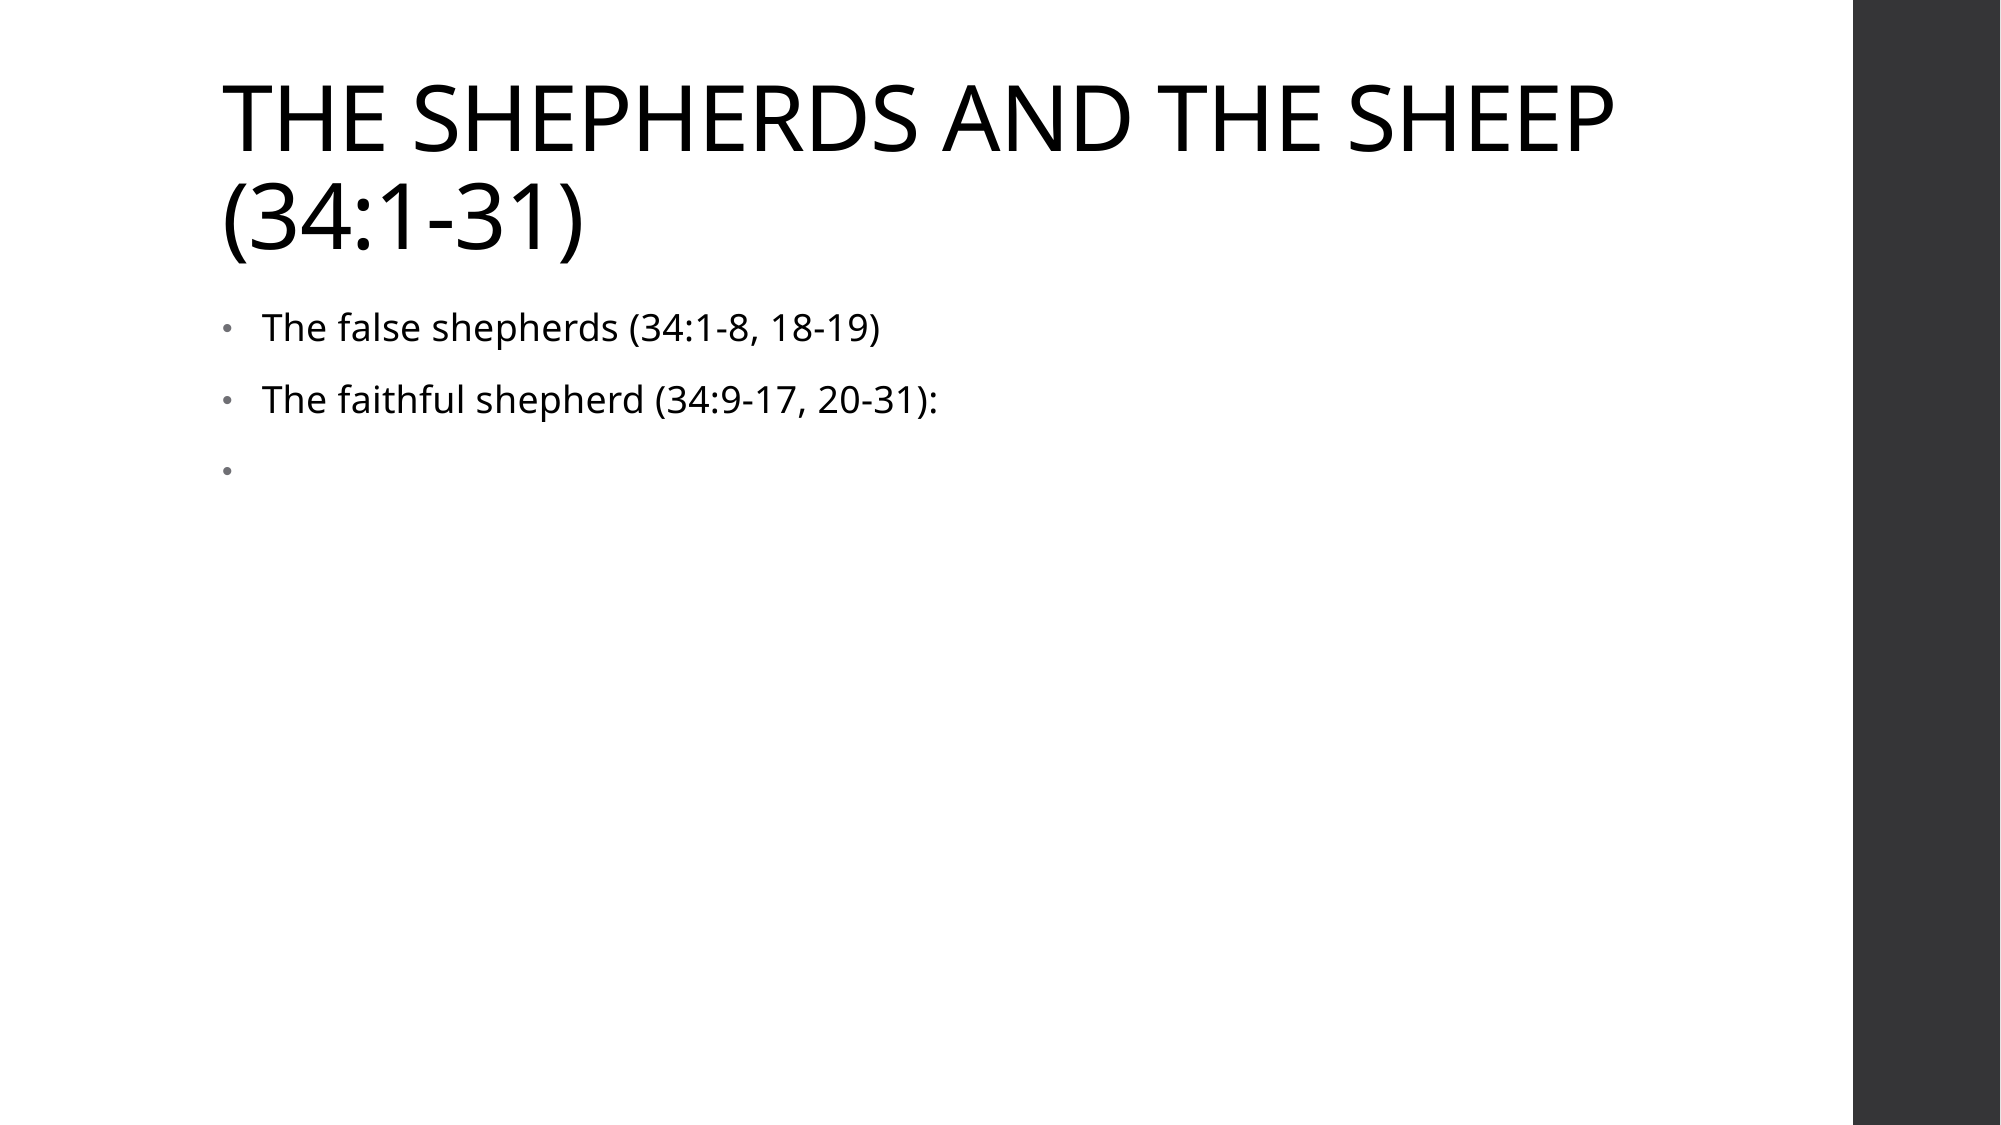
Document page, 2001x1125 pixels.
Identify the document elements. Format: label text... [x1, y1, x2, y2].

list The false shepherds (34:1-8, 18-19) The faithful shepherd (34:9-17, 20-31): [206, 299, 1617, 1014]
title THE SHEPHERDS AND THE SHEEP (34:1-31) [206, 60, 1797, 278]
